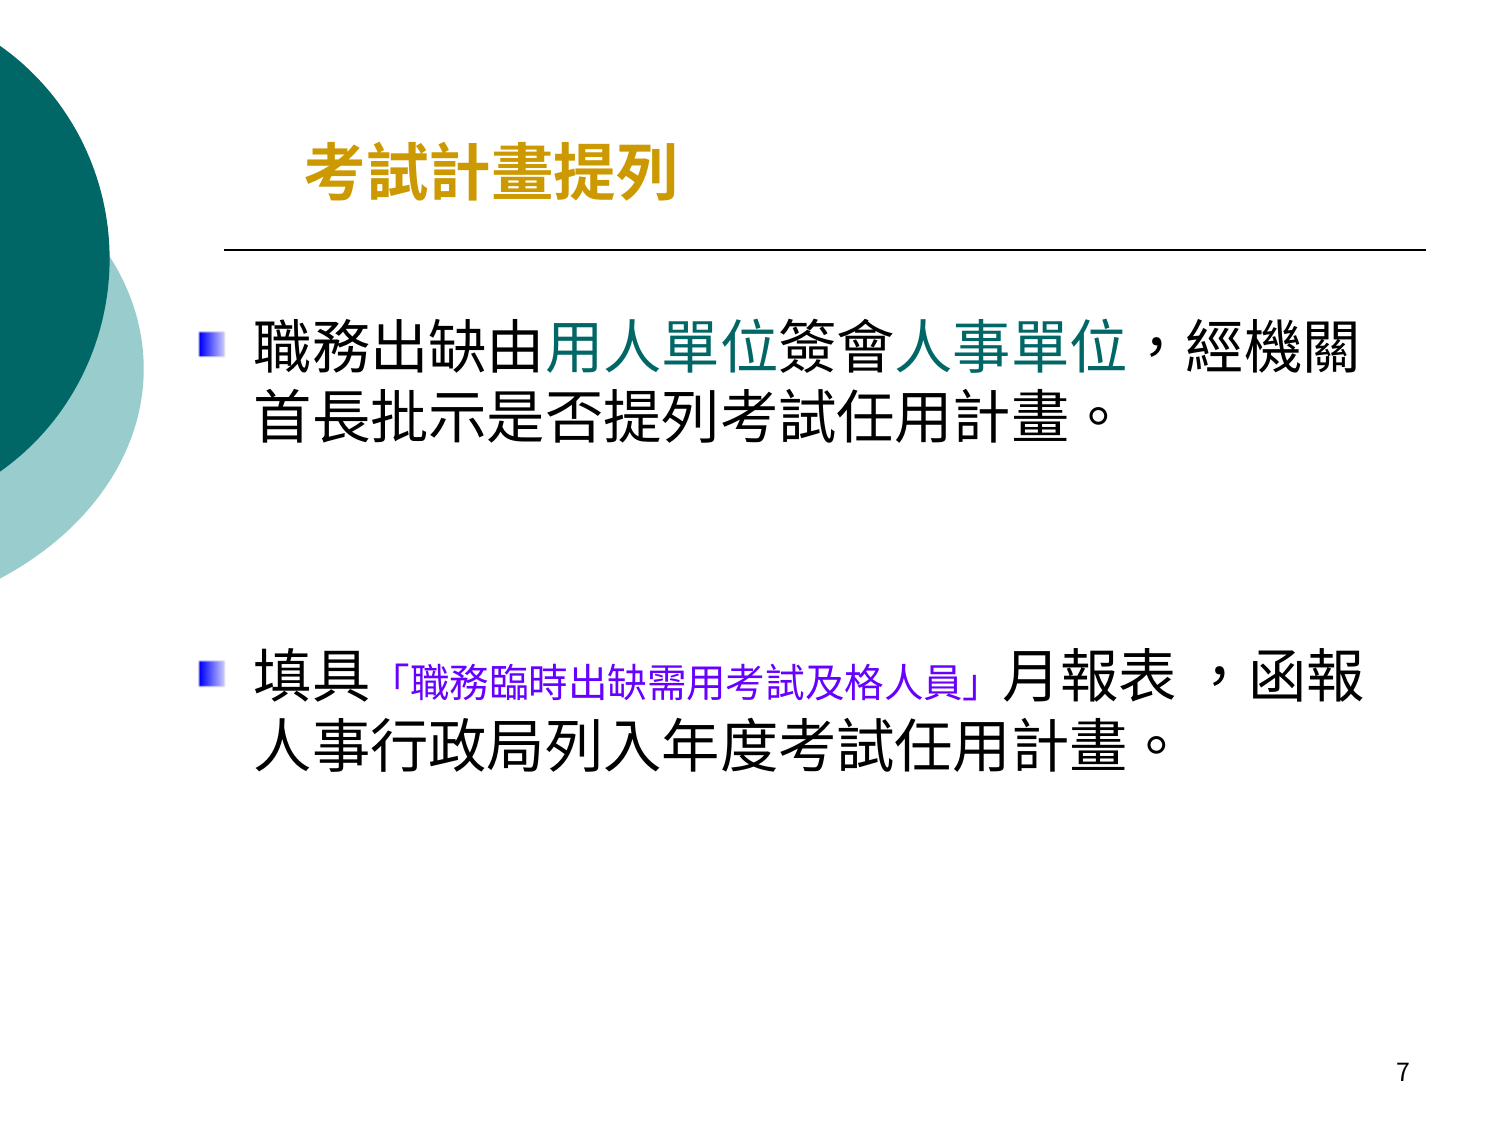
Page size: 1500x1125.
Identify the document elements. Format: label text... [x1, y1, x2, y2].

list 職務出缺由用人單位簽會人事單位，經機關首長批示是否提列考試任用計畫。 填具「職務臨時出缺需用考試及格人員」月報表 ，函報人事行政局列入年度考試任用計畫。 [183, 302, 1400, 870]
text_box 考試計畫提列 [289, 125, 762, 216]
